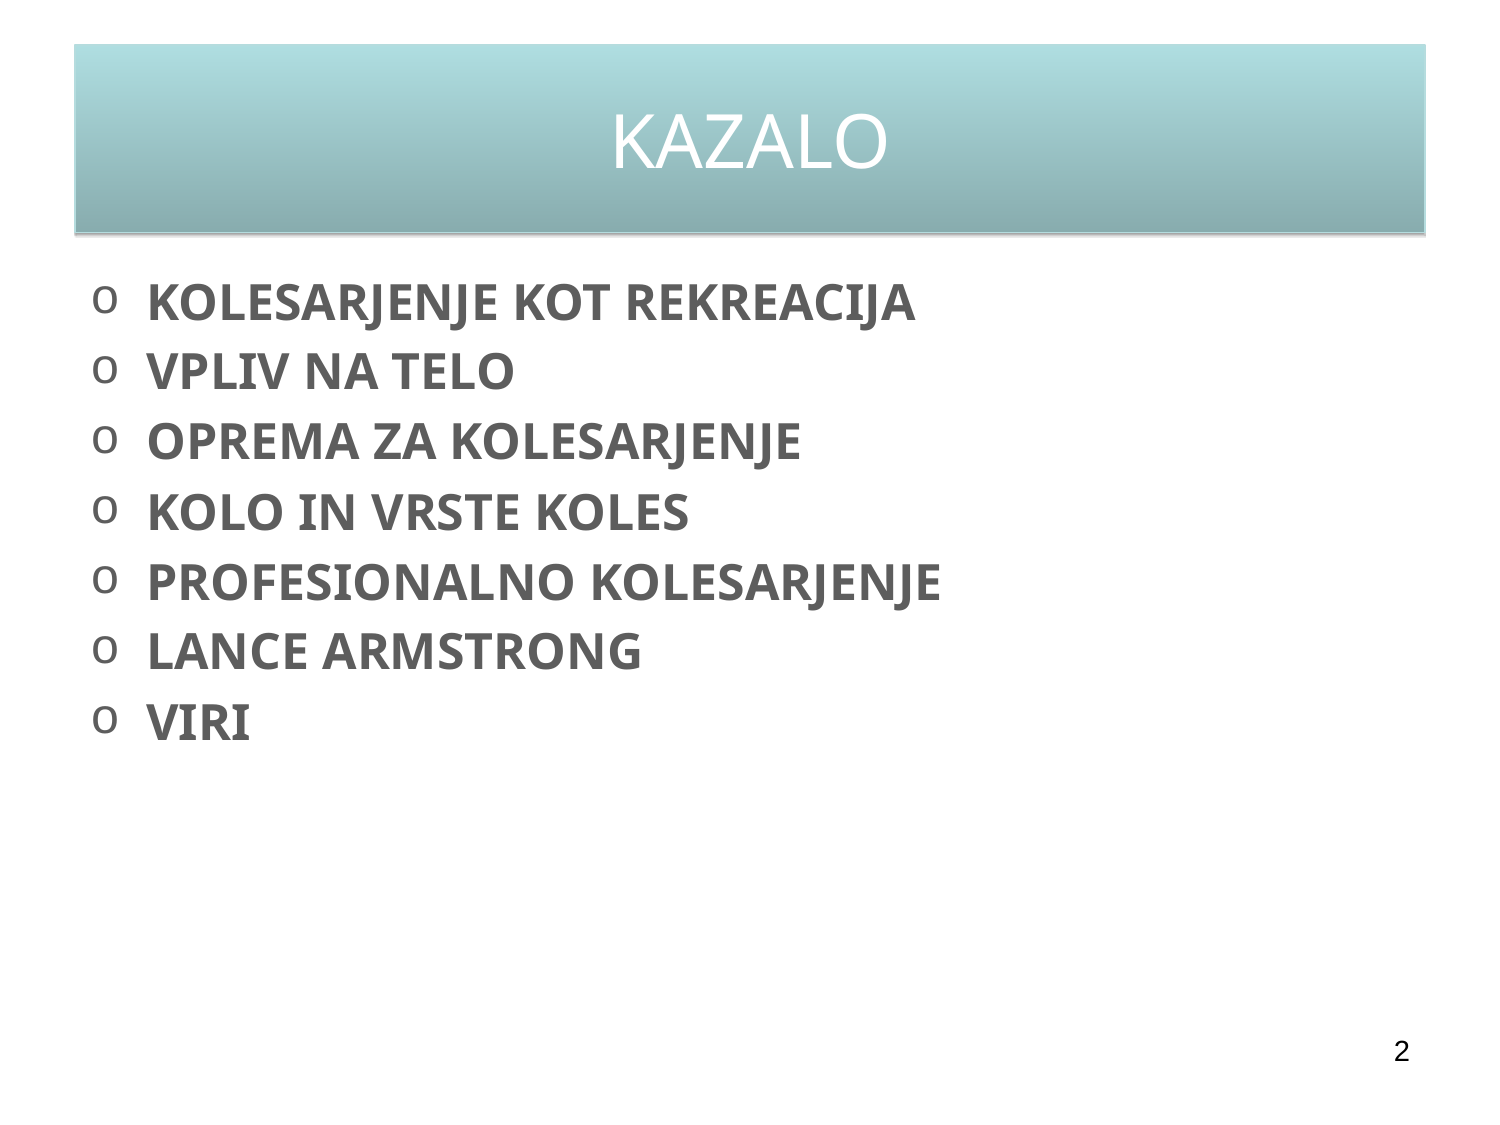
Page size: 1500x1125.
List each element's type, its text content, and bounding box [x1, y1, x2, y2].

slide_number <number> [1074, 1024, 1425, 1103]
list KOLESARJENJE KOT REKREACIJA VPLIV NA TELO OPREMA ZA KOLESARJENJE KOLO IN VRSTE KOLES PROFESIONALNO KOLESARJENJE LANCE ARMSTRONG VIRI [75, 262, 1425, 1005]
title KAZALO [75, 45, 1425, 233]
